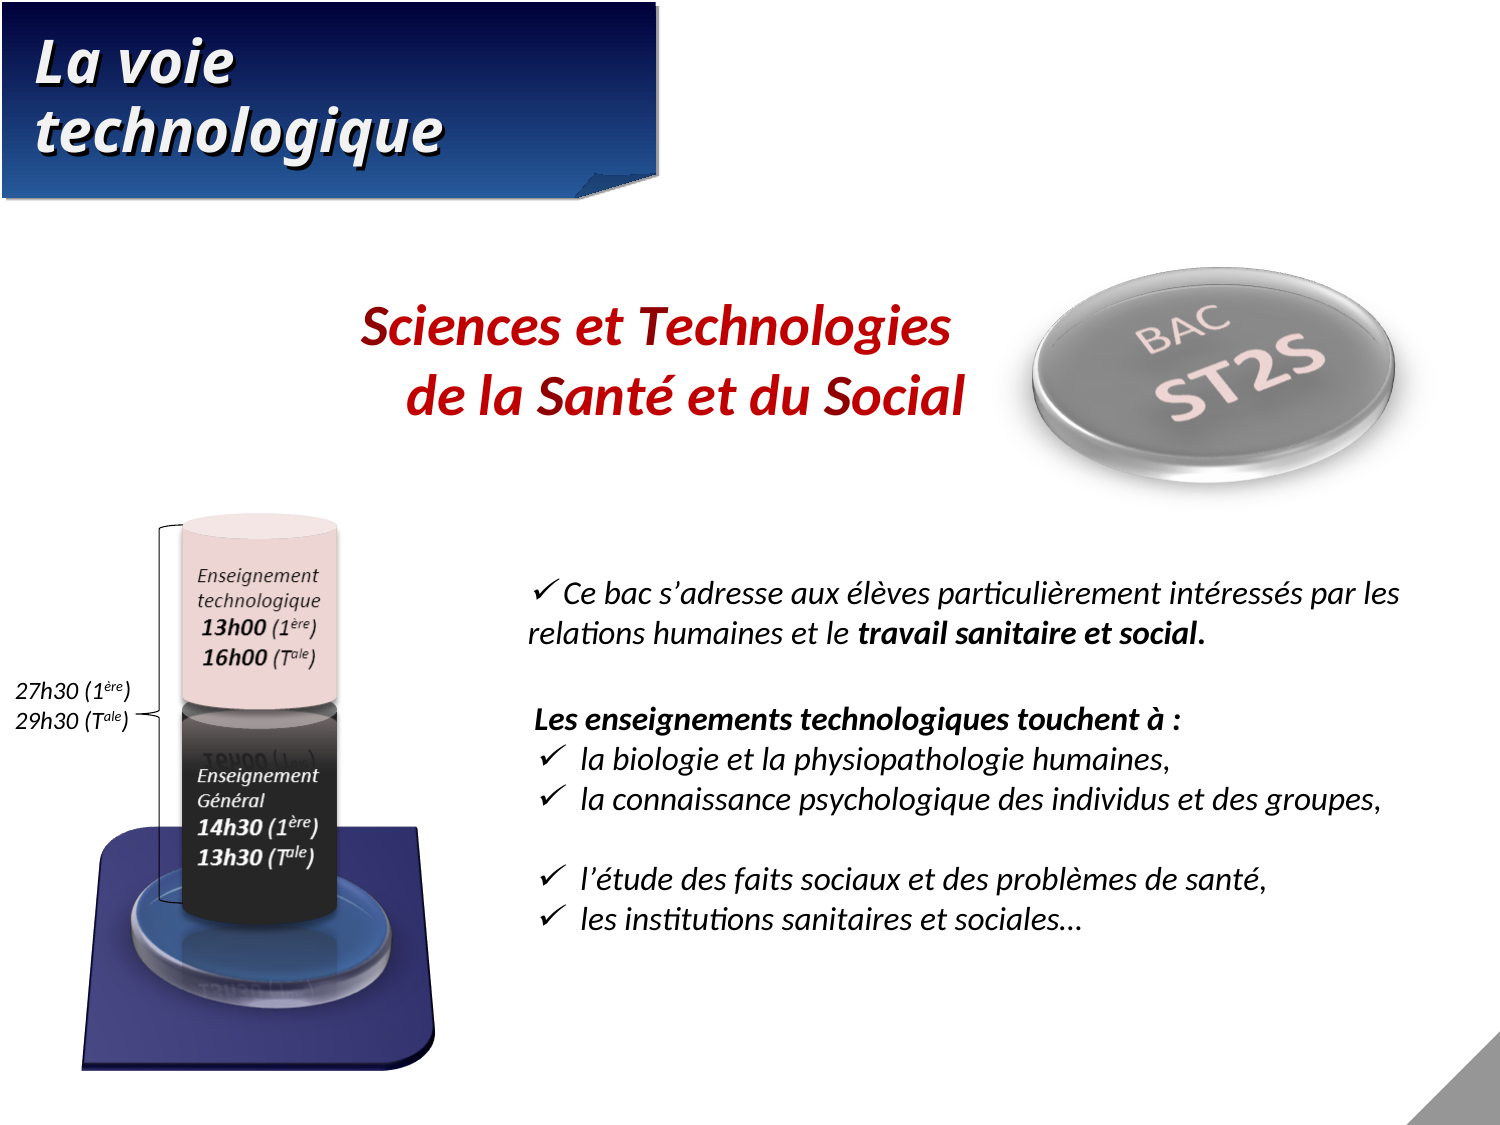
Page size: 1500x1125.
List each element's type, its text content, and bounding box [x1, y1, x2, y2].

text_box Les enseignements technologiques touchent à :  la biologie et la physiopathologie humaines,  la connaissance psychologique des individus et des groupes,  l’étude des faits sociaux et des problèmes de santé,  les institutions sanitaires et sociales… [519, 689, 1409, 945]
text_box [1406, 1031, 1500, 1125]
picture [894, 217, 1500, 583]
text_box [2, 2, 656, 199]
text_box  Ce bac s’adresse aux élèves particulièrement intéressés par les relations humaines et le travail sanitaire et social. [513, 563, 1457, 660]
text_box Sciences et Technologies de la Santé et du Social [38, 279, 981, 435]
text_box 27h30 (1ère) 29h30 (Tale) [0, 666, 226, 742]
text_box La voie technologique [34, 28, 644, 167]
picture [7, 510, 522, 1125]
